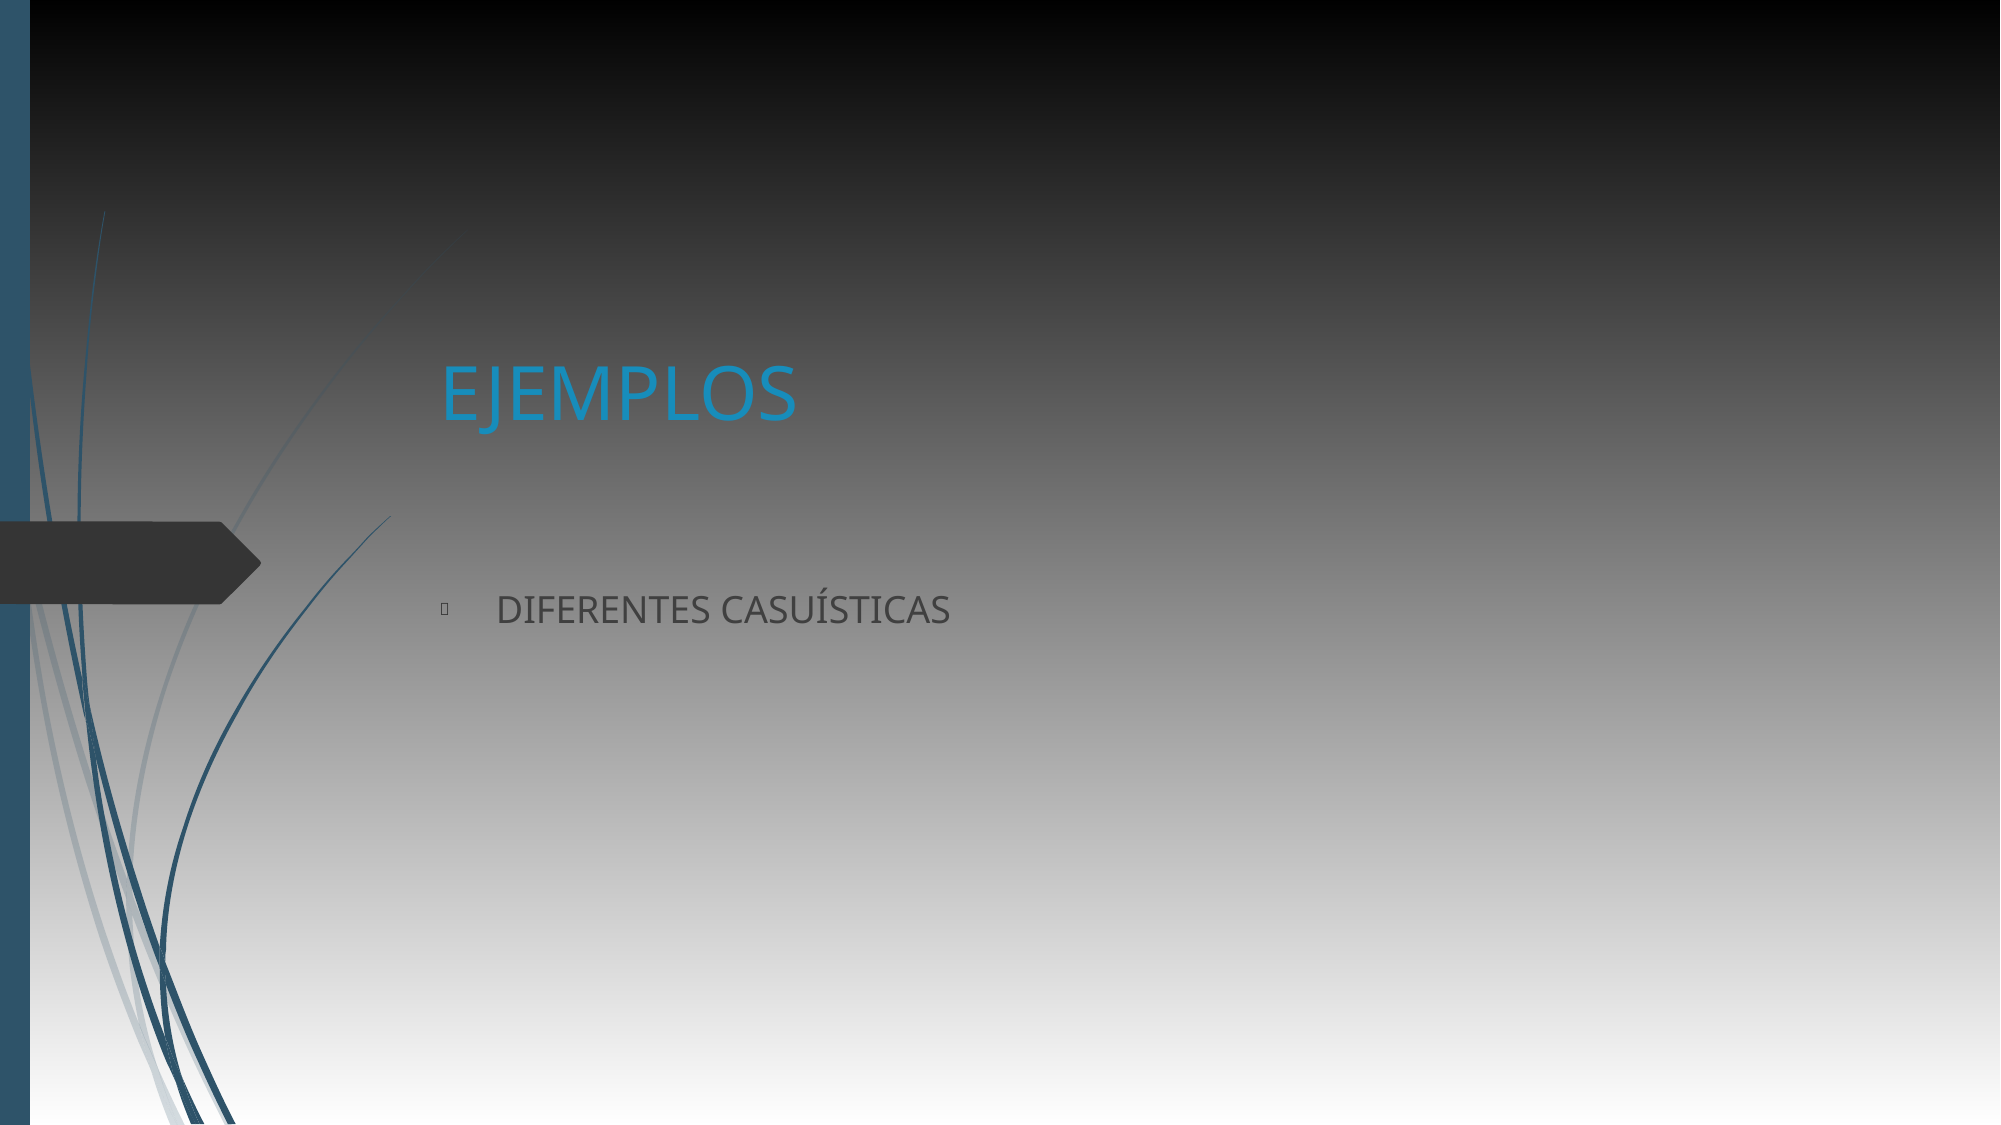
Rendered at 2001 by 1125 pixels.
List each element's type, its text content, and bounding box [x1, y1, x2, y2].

title EJEMPLOS [424, 337, 1888, 579]
list DIFERENTES CASUÍSTICAS [424, 579, 1888, 721]
